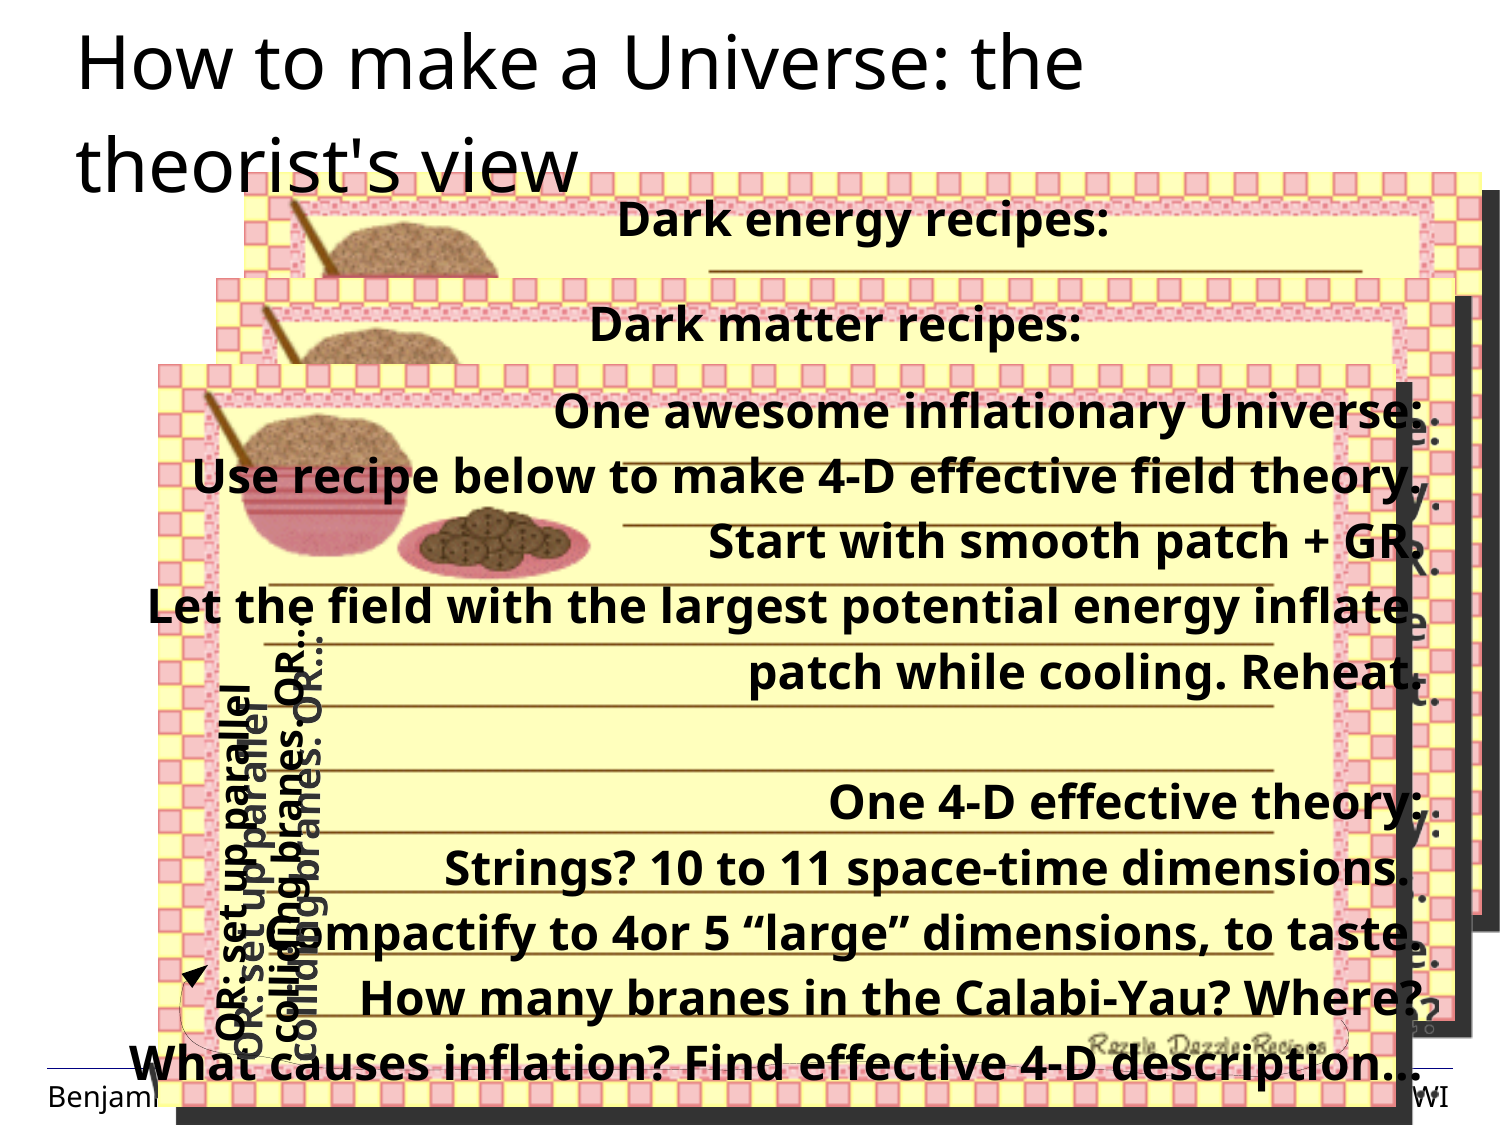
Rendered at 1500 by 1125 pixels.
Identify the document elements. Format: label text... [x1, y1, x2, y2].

picture [158, 172, 1482, 1107]
title How to make a Universe: the theorist's view [74, 23, 1425, 200]
